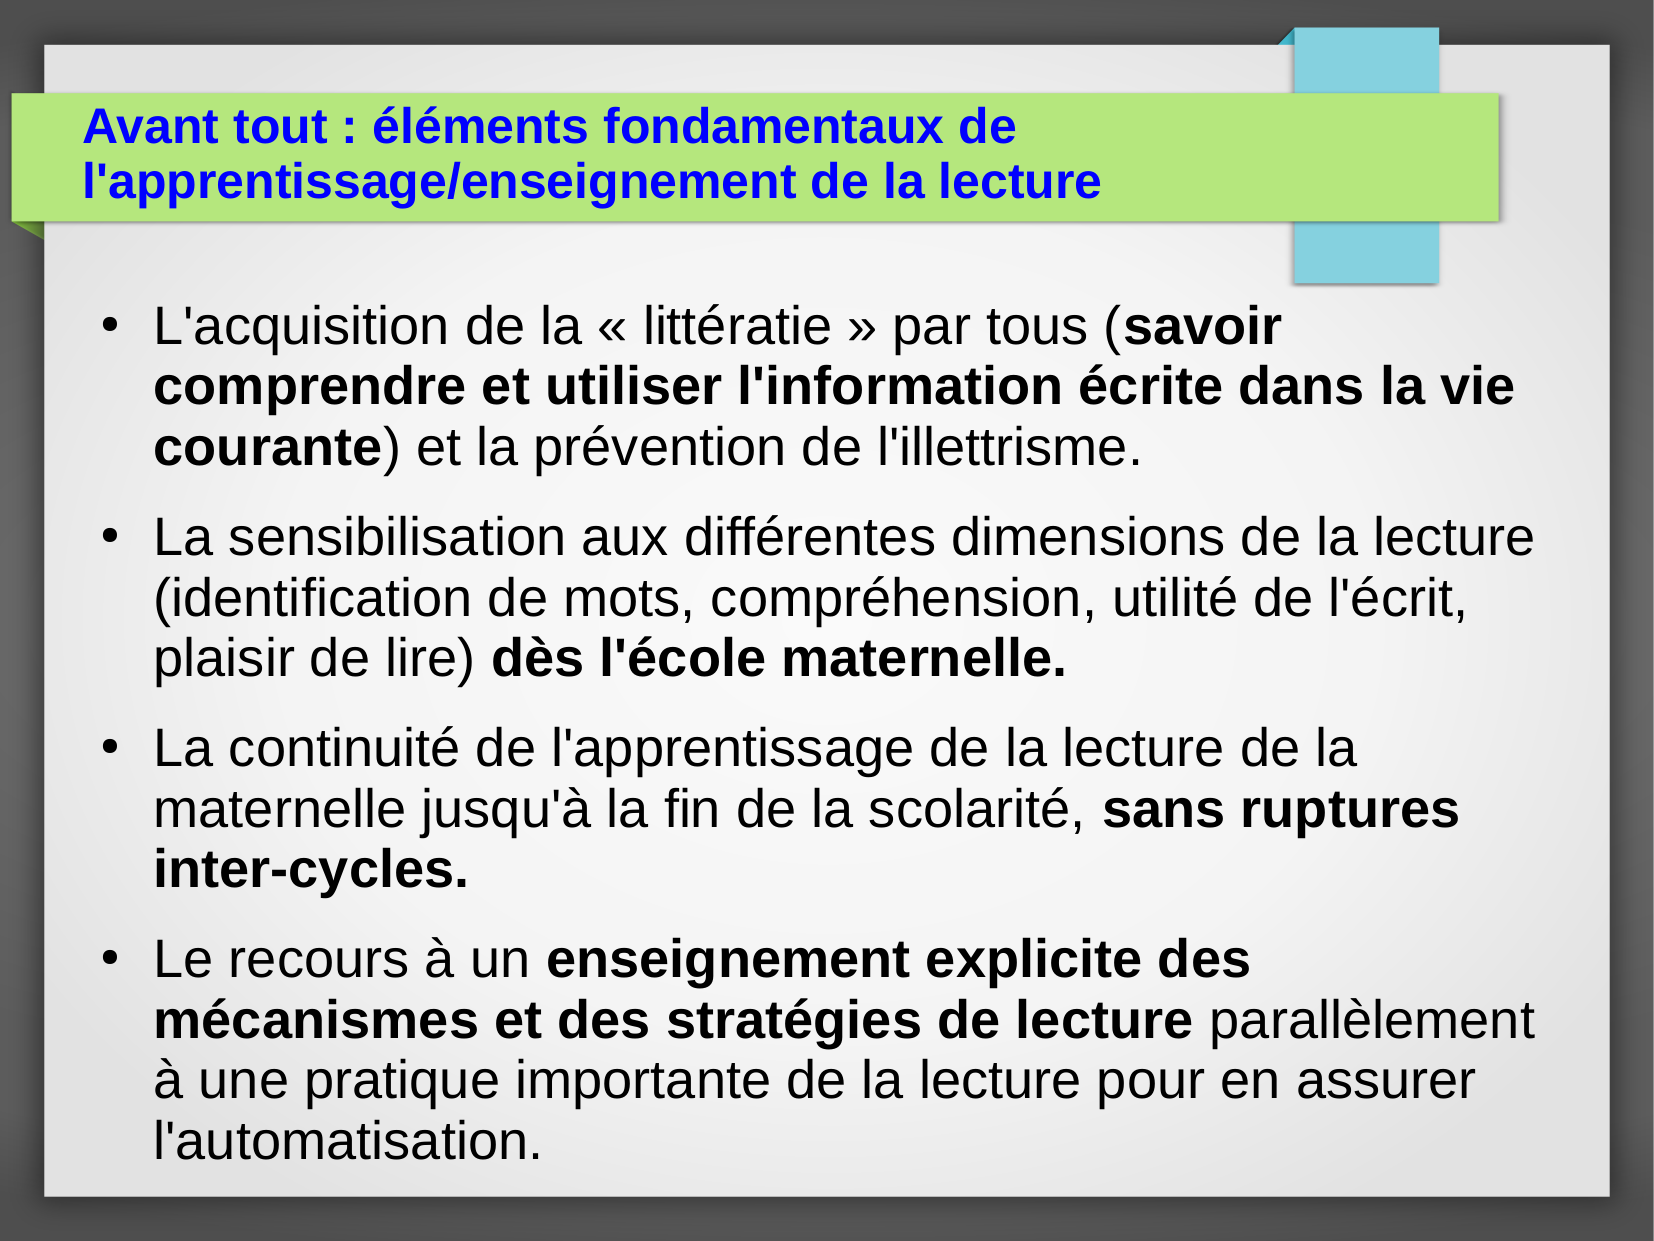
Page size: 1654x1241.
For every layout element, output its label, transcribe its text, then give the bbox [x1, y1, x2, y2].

list L'acquisition de la « littératie » par tous (savoir comprendre et utiliser l'information écrite dans la vie courante) et la prévention de l'illettrisme. La sensibilisation aux différentes dimensions de la lecture (identification de mots, compréhension, utilité de l'écrit, plaisir de lire) dès l'école maternelle. La continuité de l'apprentissage de la lecture de la maternelle jusqu'à la fin de la scolarité, sans ruptures inter-cycles. Le recours à un enseignement explicite des mécanismes et des stratégies de lecture parallèlement à une pratique importante de la lecture pour en assurer l'automatisation. [82, 295, 1571, 1015]
picture [0, 0, 1654, 1241]
title Avant tout : éléments fondamentaux de l'apprentissage/enseignement de la lecture [82, 55, 1264, 252]
